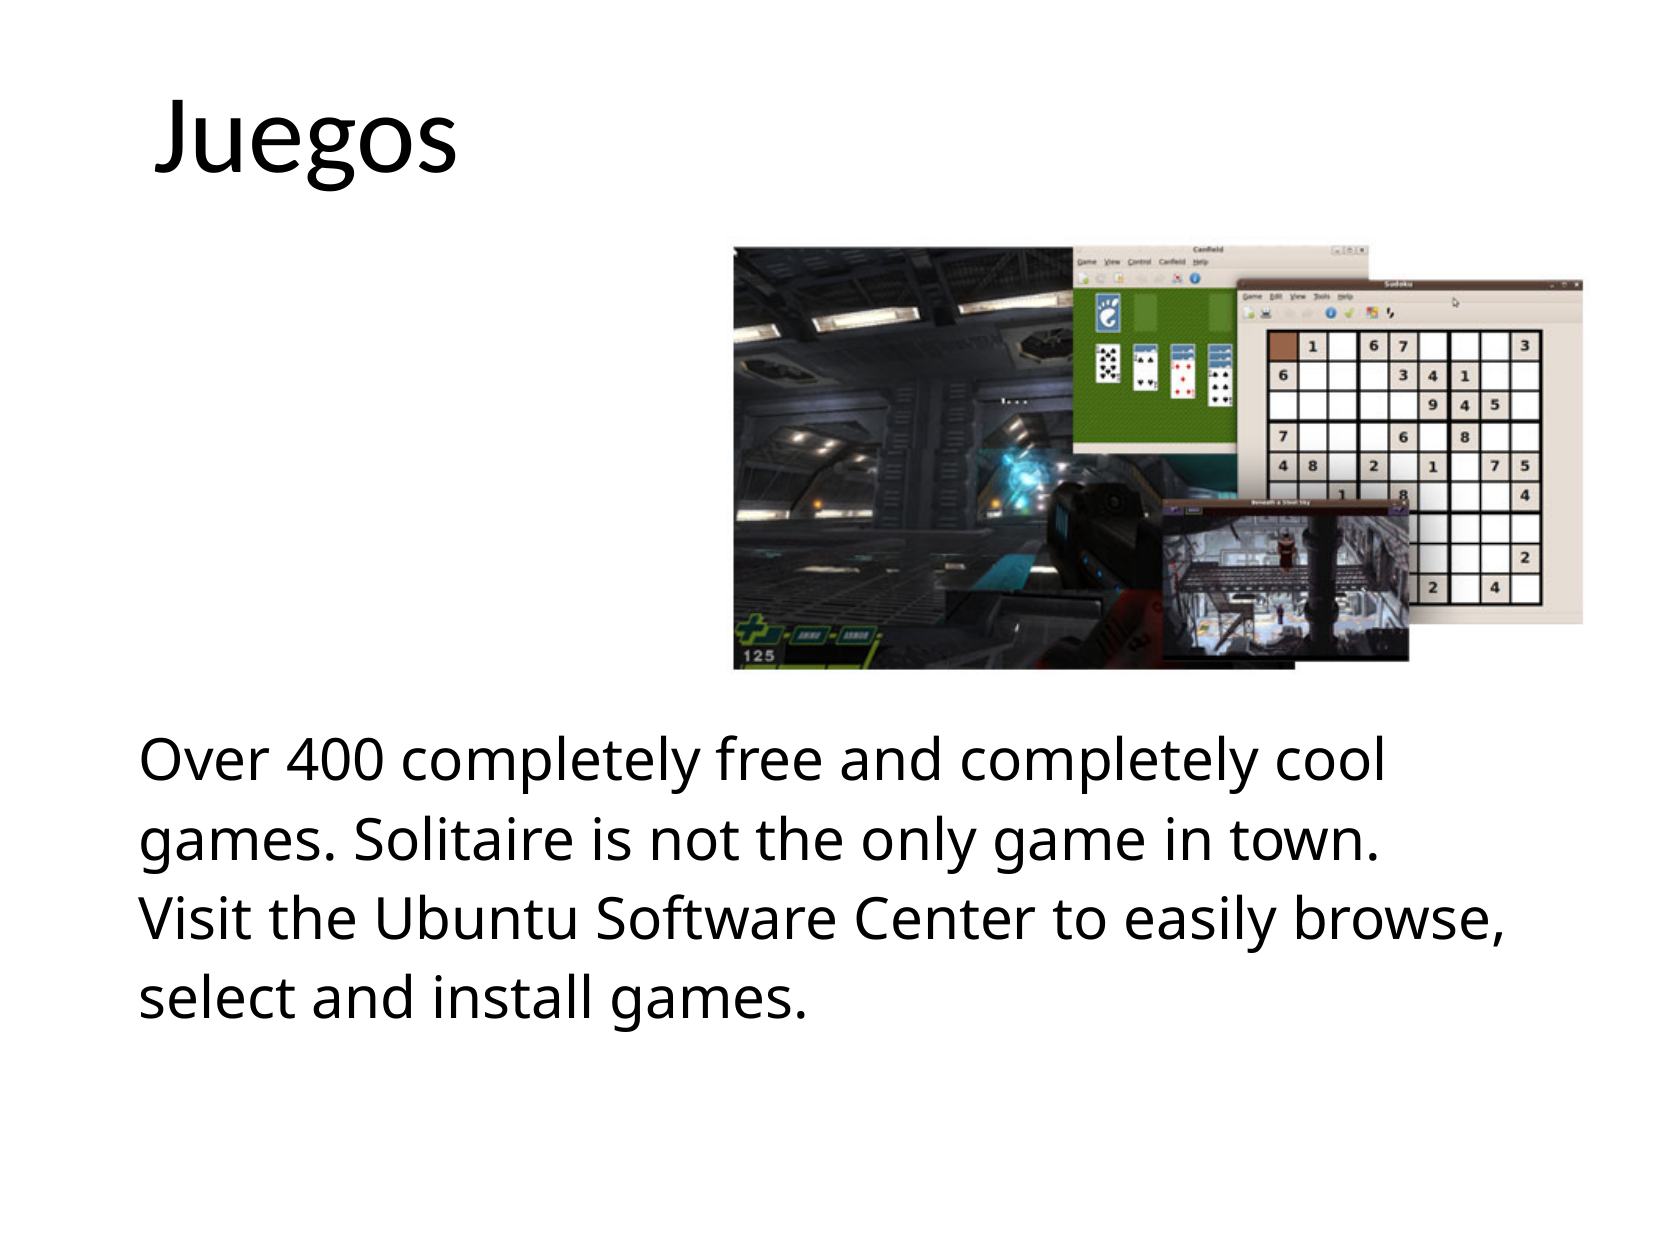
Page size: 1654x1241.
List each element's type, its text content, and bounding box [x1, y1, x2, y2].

picture [726, 236, 1591, 684]
text_box Juegos [138, 80, 1505, 209]
text_box Over 400 completely free and completely cool games. Solitaire is not the only game in town. Visit the Ubuntu Software Center to easily browse, select and install games. [124, 711, 1563, 1043]
